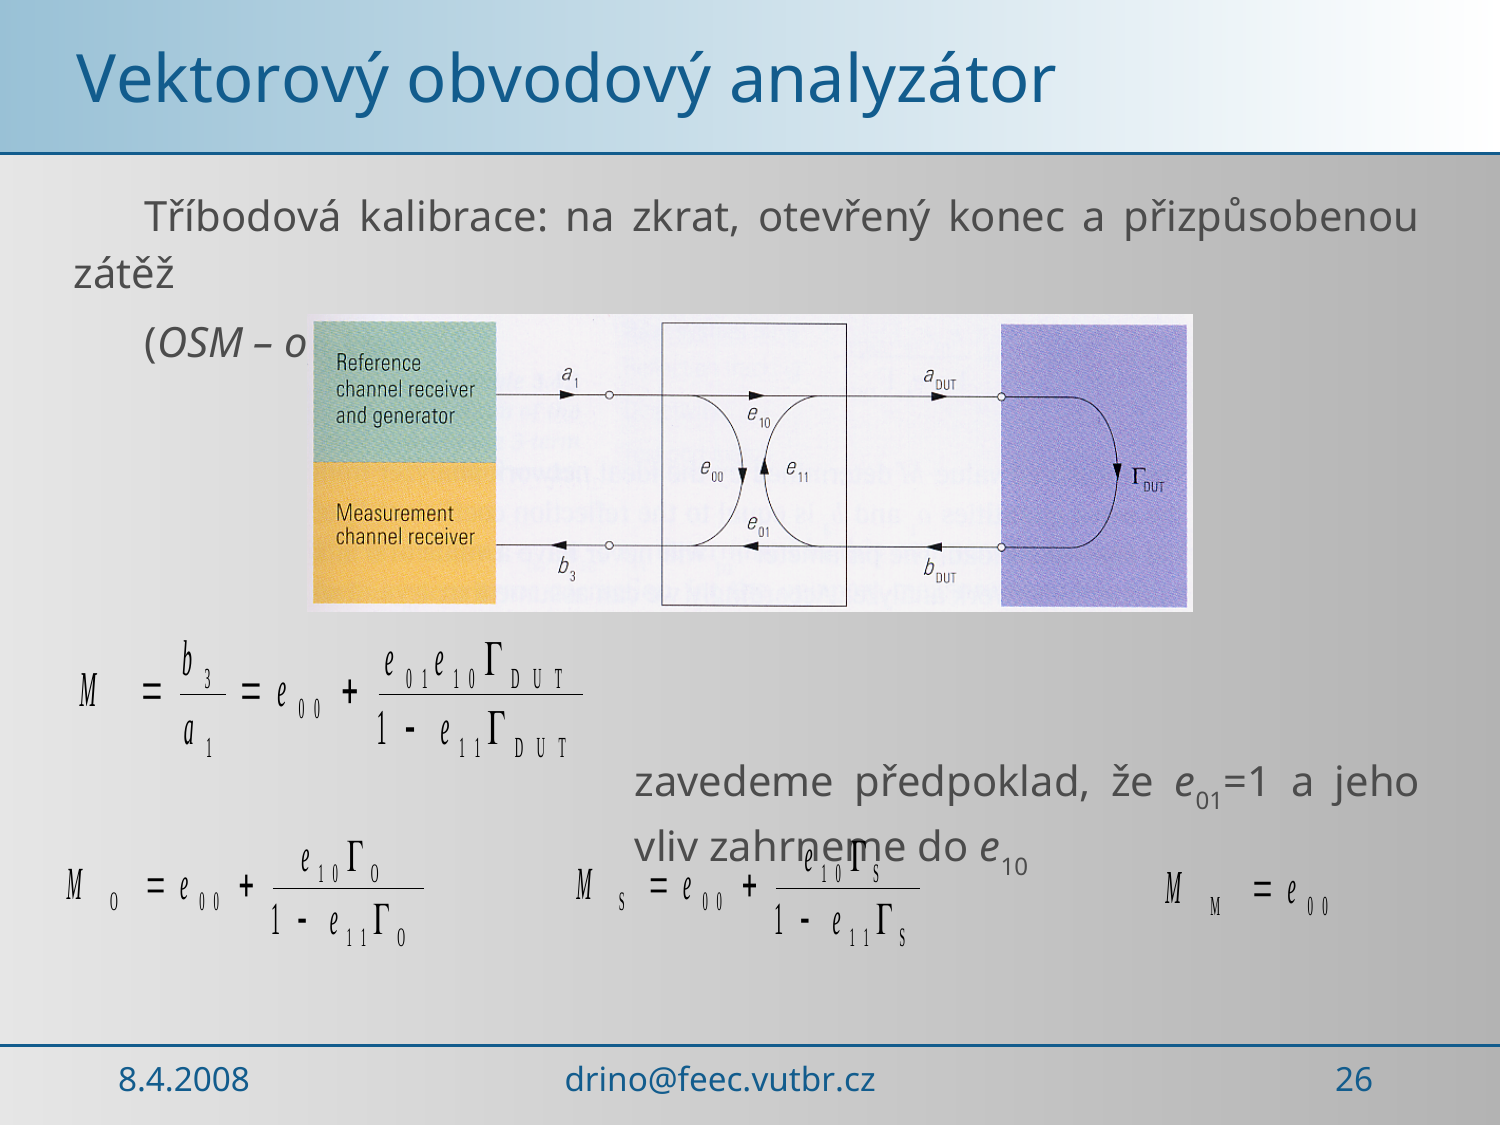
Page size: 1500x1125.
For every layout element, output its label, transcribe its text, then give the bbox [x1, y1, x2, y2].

text_box Tříbodová kalibrace: na zkrat, otevřený konec a přizpůsobenou zátěž (OSM – open, short, match) zavedeme předpoklad, že e01=1 a jeho vliv zahrneme do e10 [59, 178, 1442, 891]
picture [59, 826, 434, 957]
text_box <číslo> [1075, 1049, 1388, 1125]
text_box 8.4.2008 [103, 1049, 432, 1125]
picture [1157, 856, 1343, 928]
picture [307, 314, 1193, 612]
picture [568, 826, 932, 957]
text_box drino@feec.vutbr.cz [454, 1049, 987, 1125]
picture [71, 627, 592, 769]
title Vektorový obvodový analyzátor [0, 0, 1500, 152]
